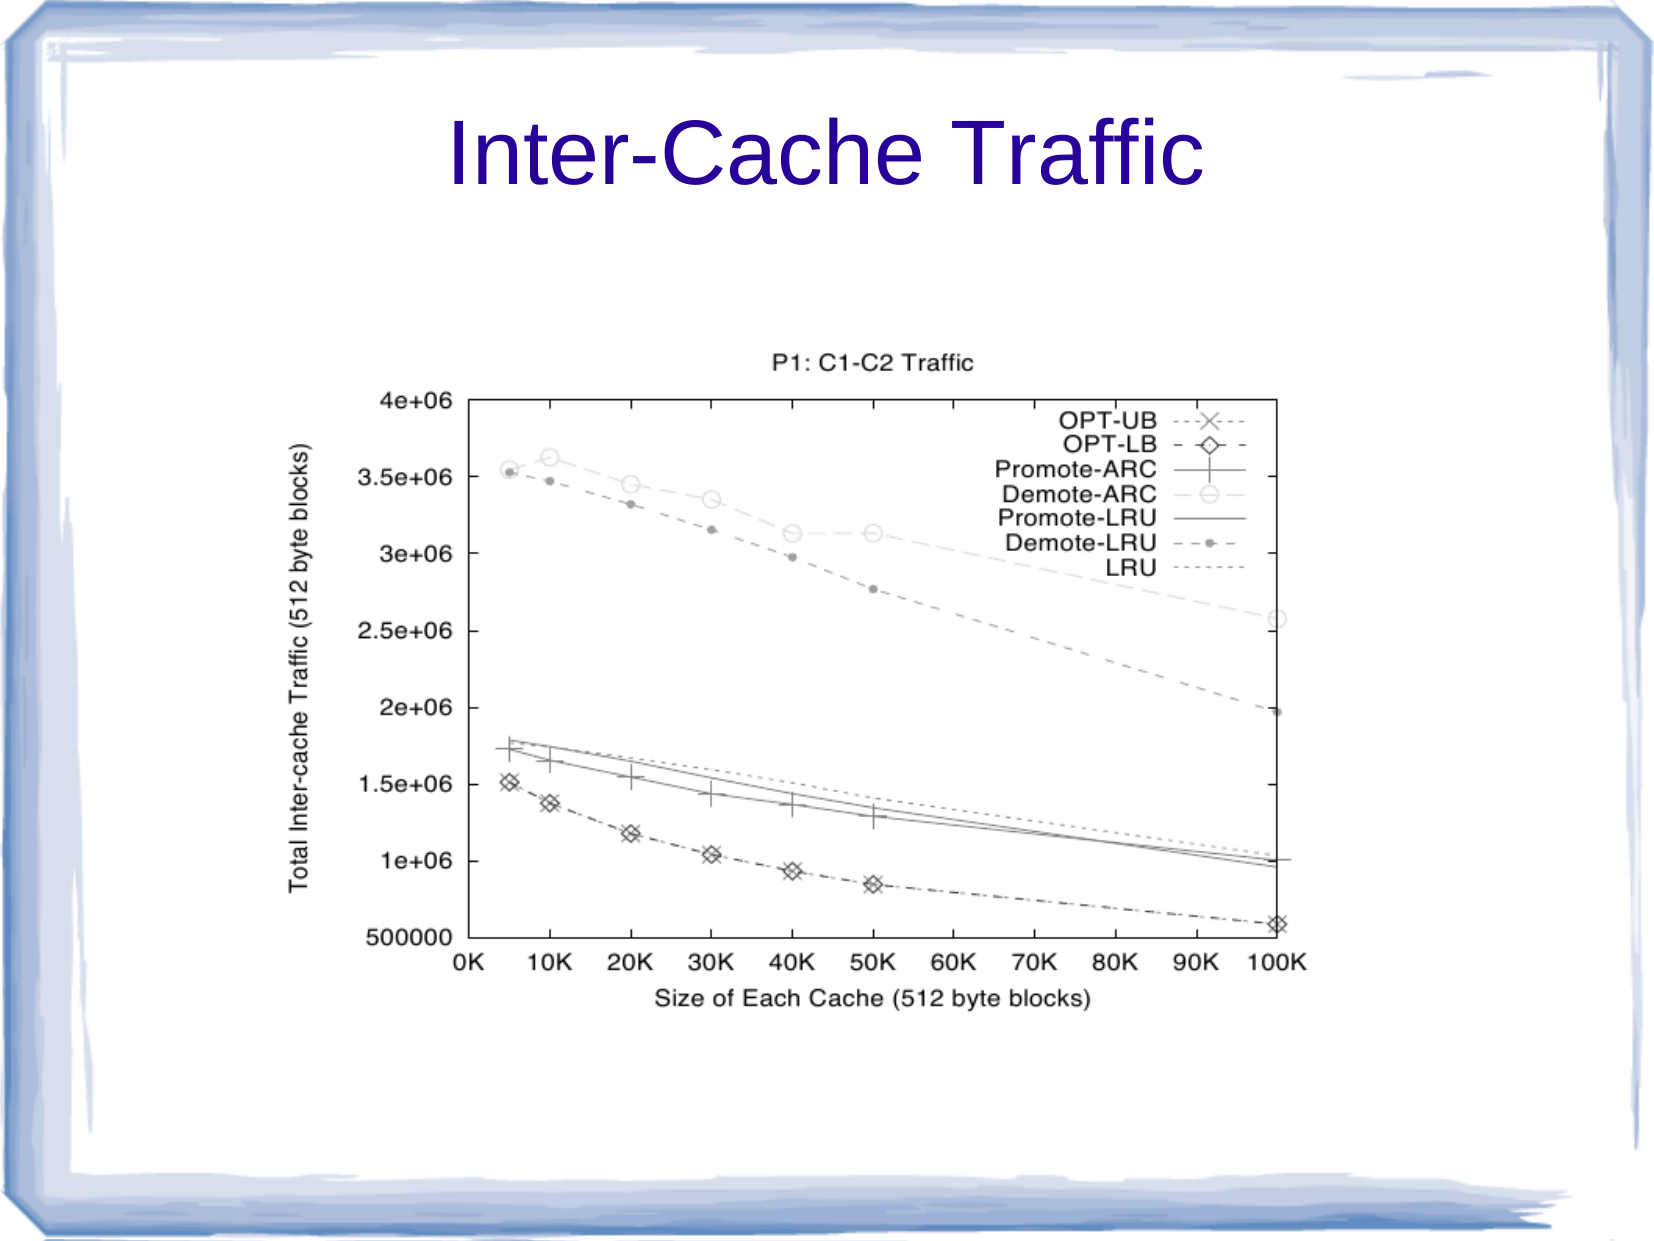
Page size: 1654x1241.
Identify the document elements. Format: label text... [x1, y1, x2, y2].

picture [0, 0, 1654, 1241]
title Inter-Cache Traffic [82, 56, 1571, 250]
